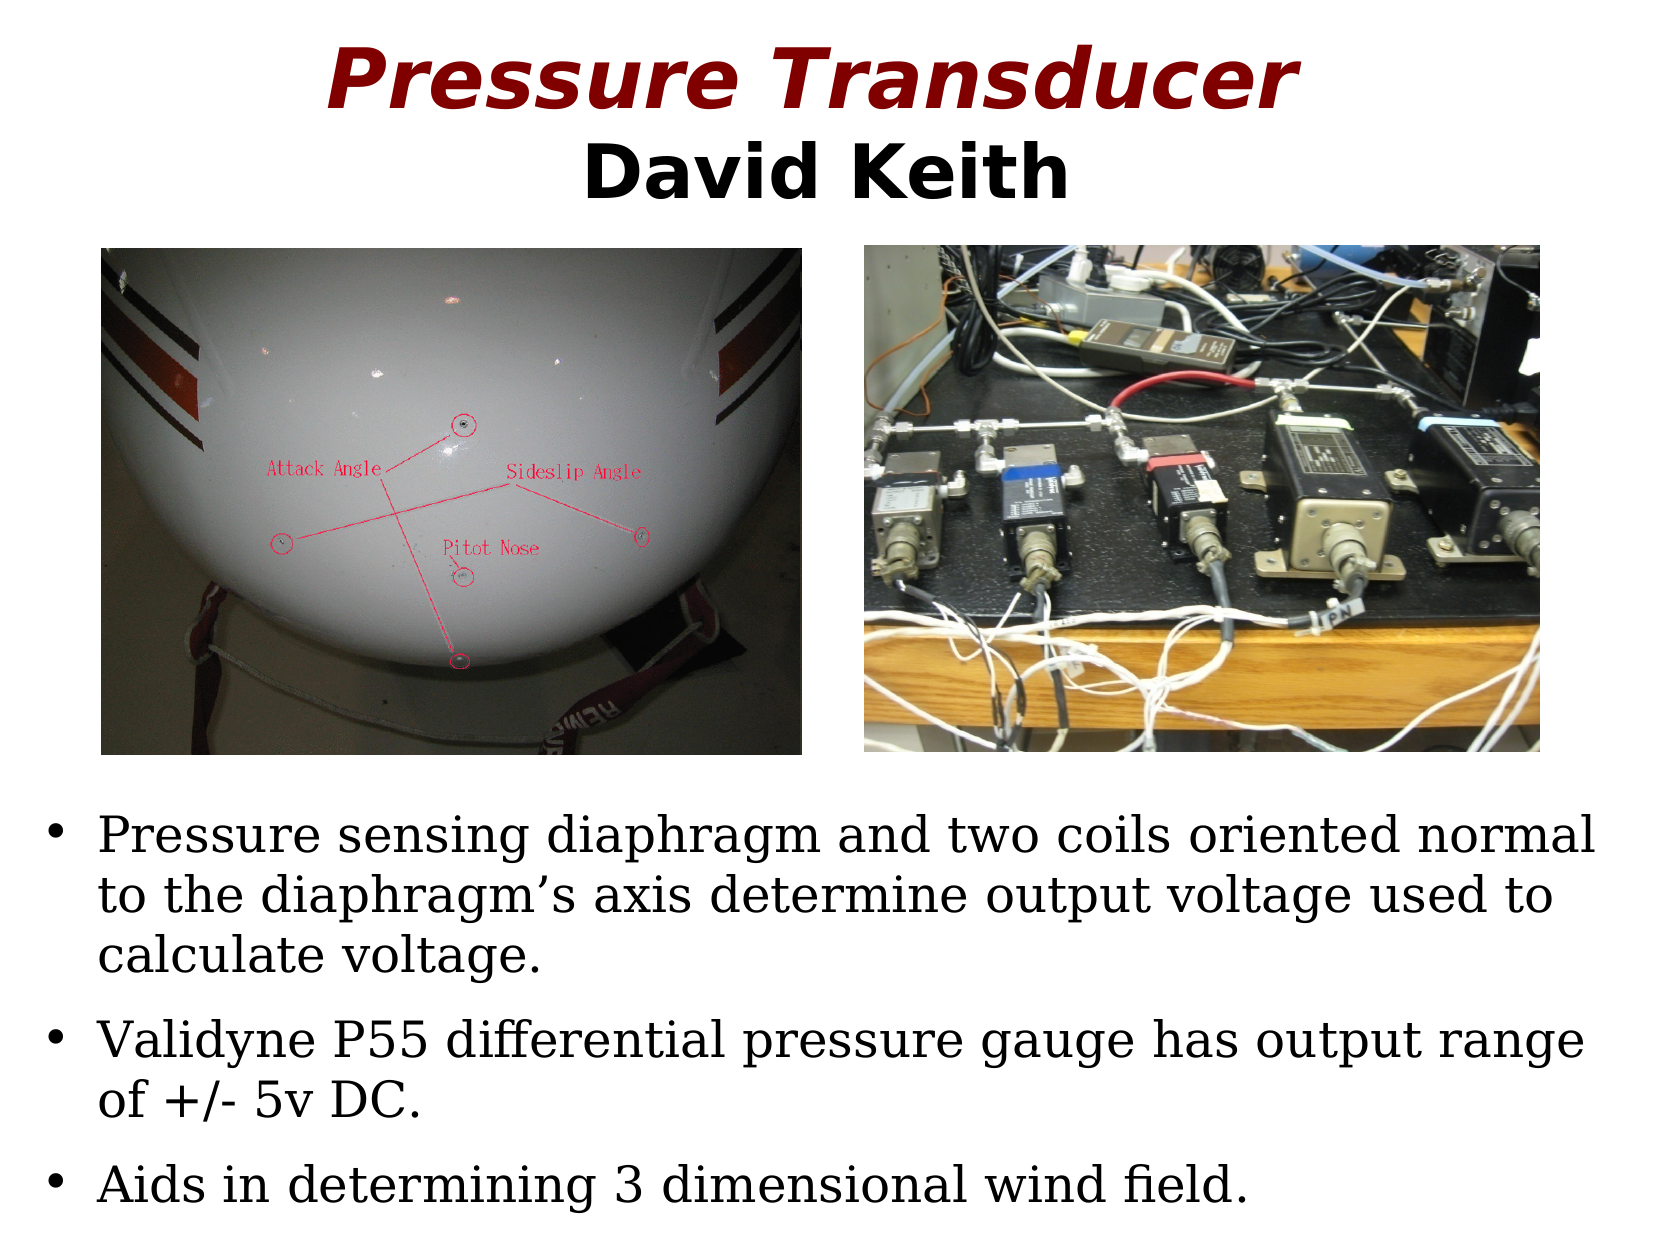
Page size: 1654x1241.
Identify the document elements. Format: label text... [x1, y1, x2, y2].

text_box Pressure Transducer David Keith [0, 20, 1654, 208]
text_box Pressure sensing diaphragm and two coils oriented normal to the diaphragm’s axis determine output voltage used to calculate voltage. Validyne P55 differential pressure gauge has output range of +/- 5v DC. Aids in determining 3 dimensional wind field. [26, 795, 1642, 1221]
picture [101, 248, 802, 755]
picture [864, 245, 1540, 752]
